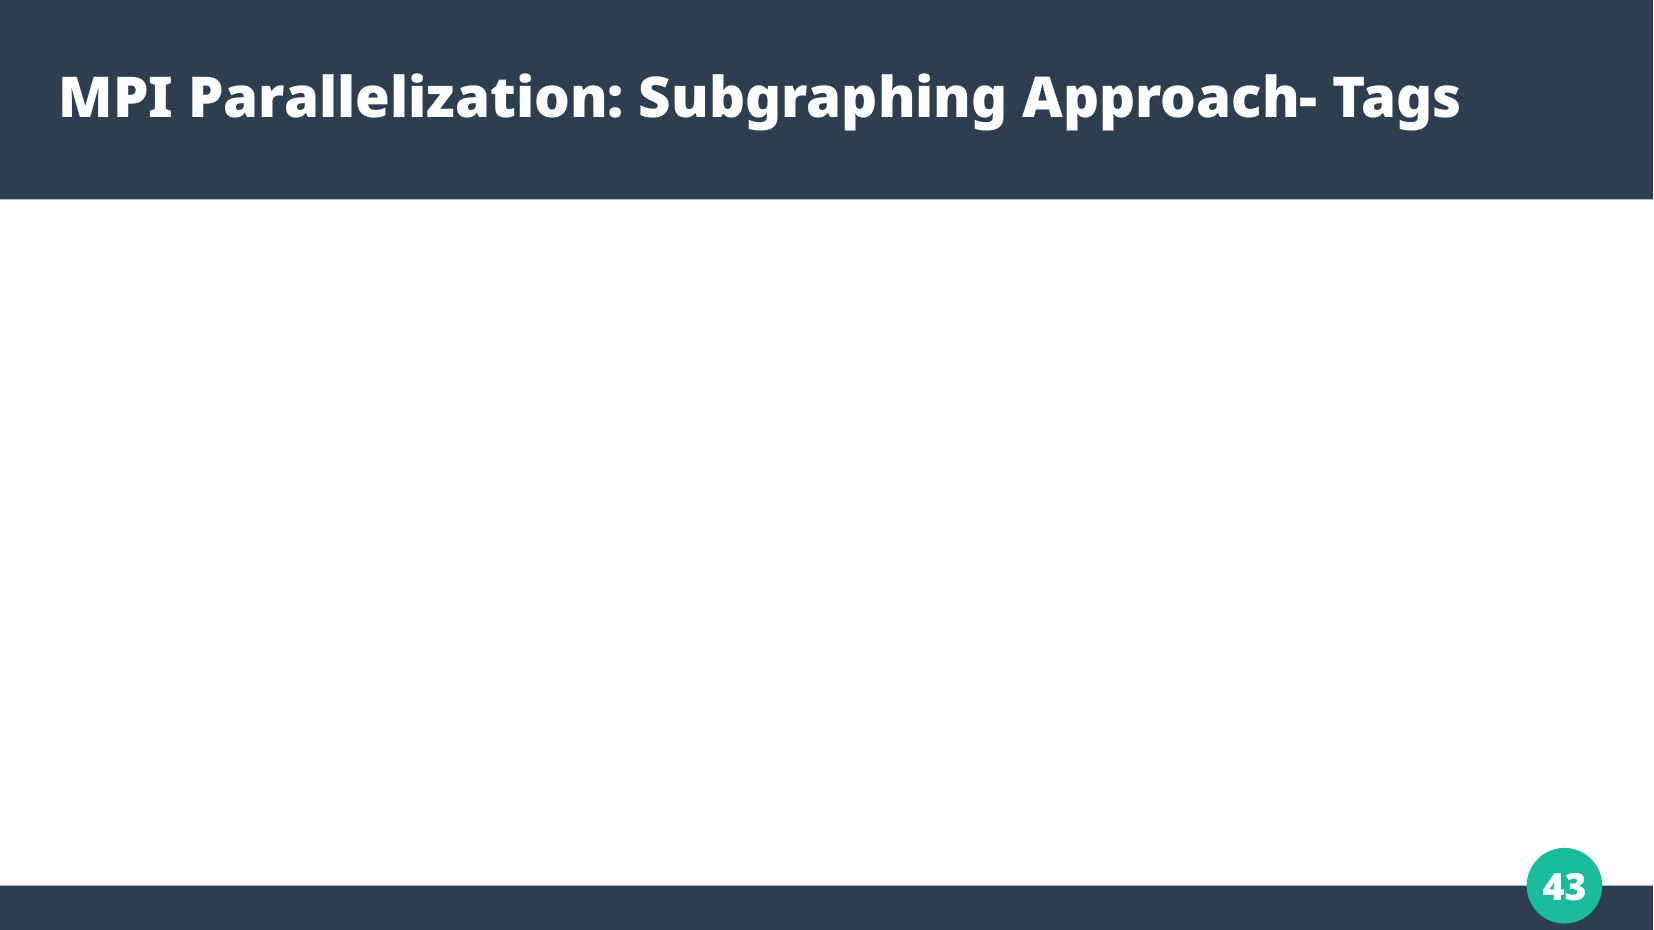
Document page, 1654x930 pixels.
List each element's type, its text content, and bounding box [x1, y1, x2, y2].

title MPI Parallelization: Subgraphing Approach- Tags [58, 36, 1594, 155]
